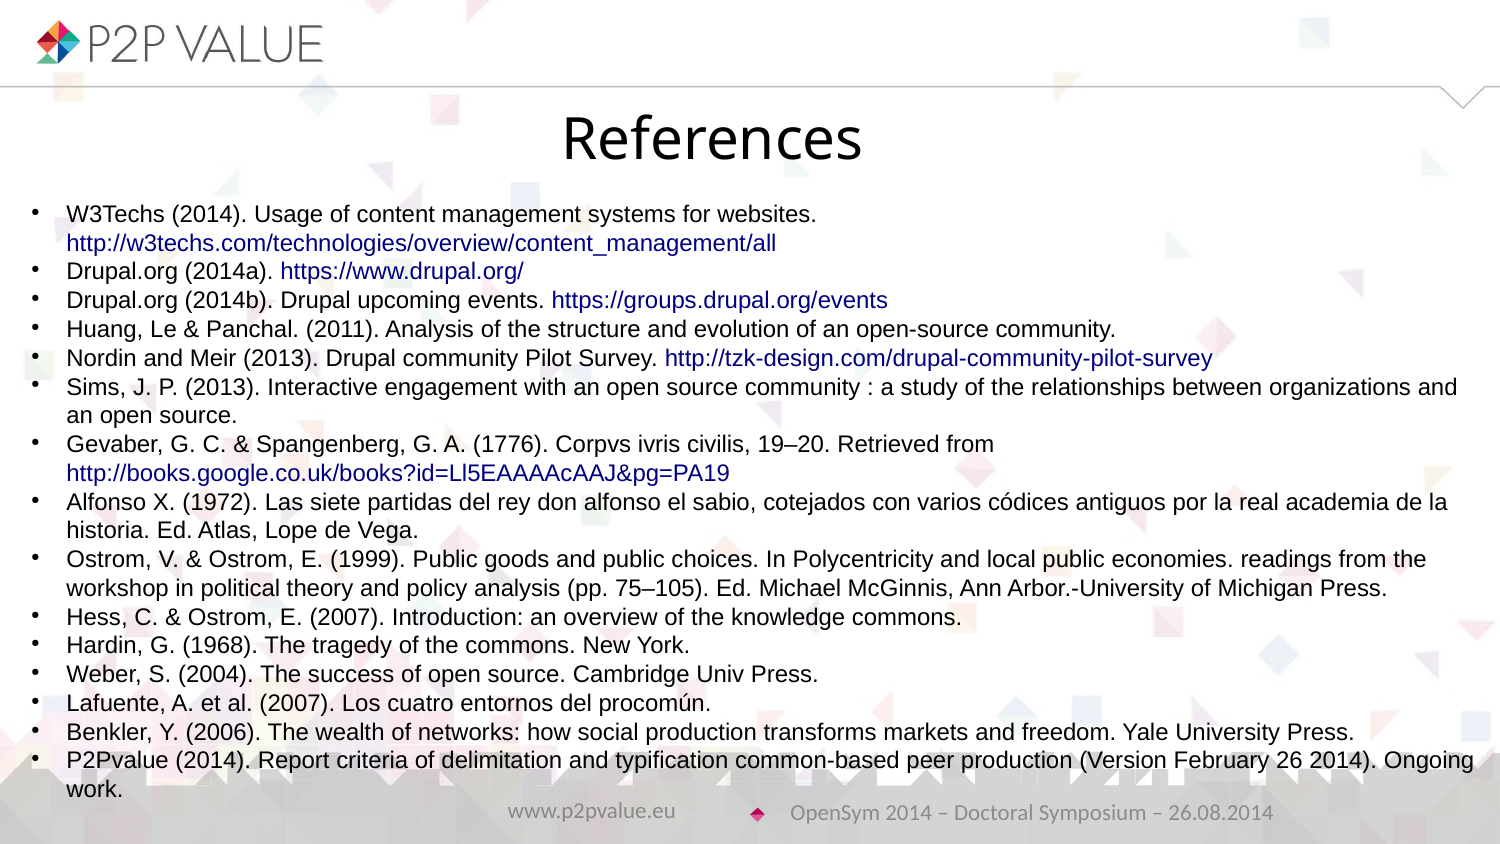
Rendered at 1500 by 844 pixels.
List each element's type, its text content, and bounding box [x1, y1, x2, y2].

picture [0, 0, 1500, 844]
title References [60, 92, 1366, 181]
text_box www.p2pvalue.eu [501, 789, 720, 829]
subtitle W3Techs (2014). Usage of content management systems for websites. http://w3techs.com/technologies/overview/content_management/all Drupal.org (2014a). https://www.drupal.org/ Drupal.org (2014b). Drupal upcoming events. https://groups.drupal.org/events Huang, Le & Panchal. (2011). Analysis of the structure and evolution of an open-source community. Nordin and Meir (2013). Drupal community Pilot Survey. http://tzk-design.com/drupal-community-pilot-survey Sims, J. P. (2013). Interactive engagement with an open source community : a study of the relationships between organizations and an open source. Gevaber, G. C. & Spangenberg, G. A. (1776). Corpvs ivris civilis, 19–20. Retrieved from http://books.google.co.uk/books?id=Ll5EAAAAcAAJ&pg=PA19 Alfonso X. (1972). Las siete partidas del rey don alfonso el sabio, cotejados con varios códices antiguos por la real academia de la historia. Ed. Atlas, Lope de Vega. Ostrom, V. & Ostrom, E. (1999). Public goods and public choices. In Polycentricity and local public economies. readings from the workshop in political theory and policy analysis (pp. 75–105). Ed. Michael McGinnis, Ann Arbor.-University of Michigan Press. Hess, C. & Ostrom, E. (2007). Introduction: an overview of the knowledge commons. Hardin, G. (1968). The tragedy of the commons. New York. Weber, S. (2004). The success of open source. Cambridge Univ Press. Lafuente, A. et al. (2007). Los cuatro entornos del procomún. Benkler, Y. (2006). The wealth of networks: how social production transforms markets and freedom. Yale University Press. P2Pvalue (2014). Report criteria of delimitation and typification common-based peer production (Version February 26 2014). Ongoing work. [17, 191, 1499, 844]
text_box OpenSym 2014 – Doctoral Symposium – 26.08.2014 [777, 788, 1470, 834]
